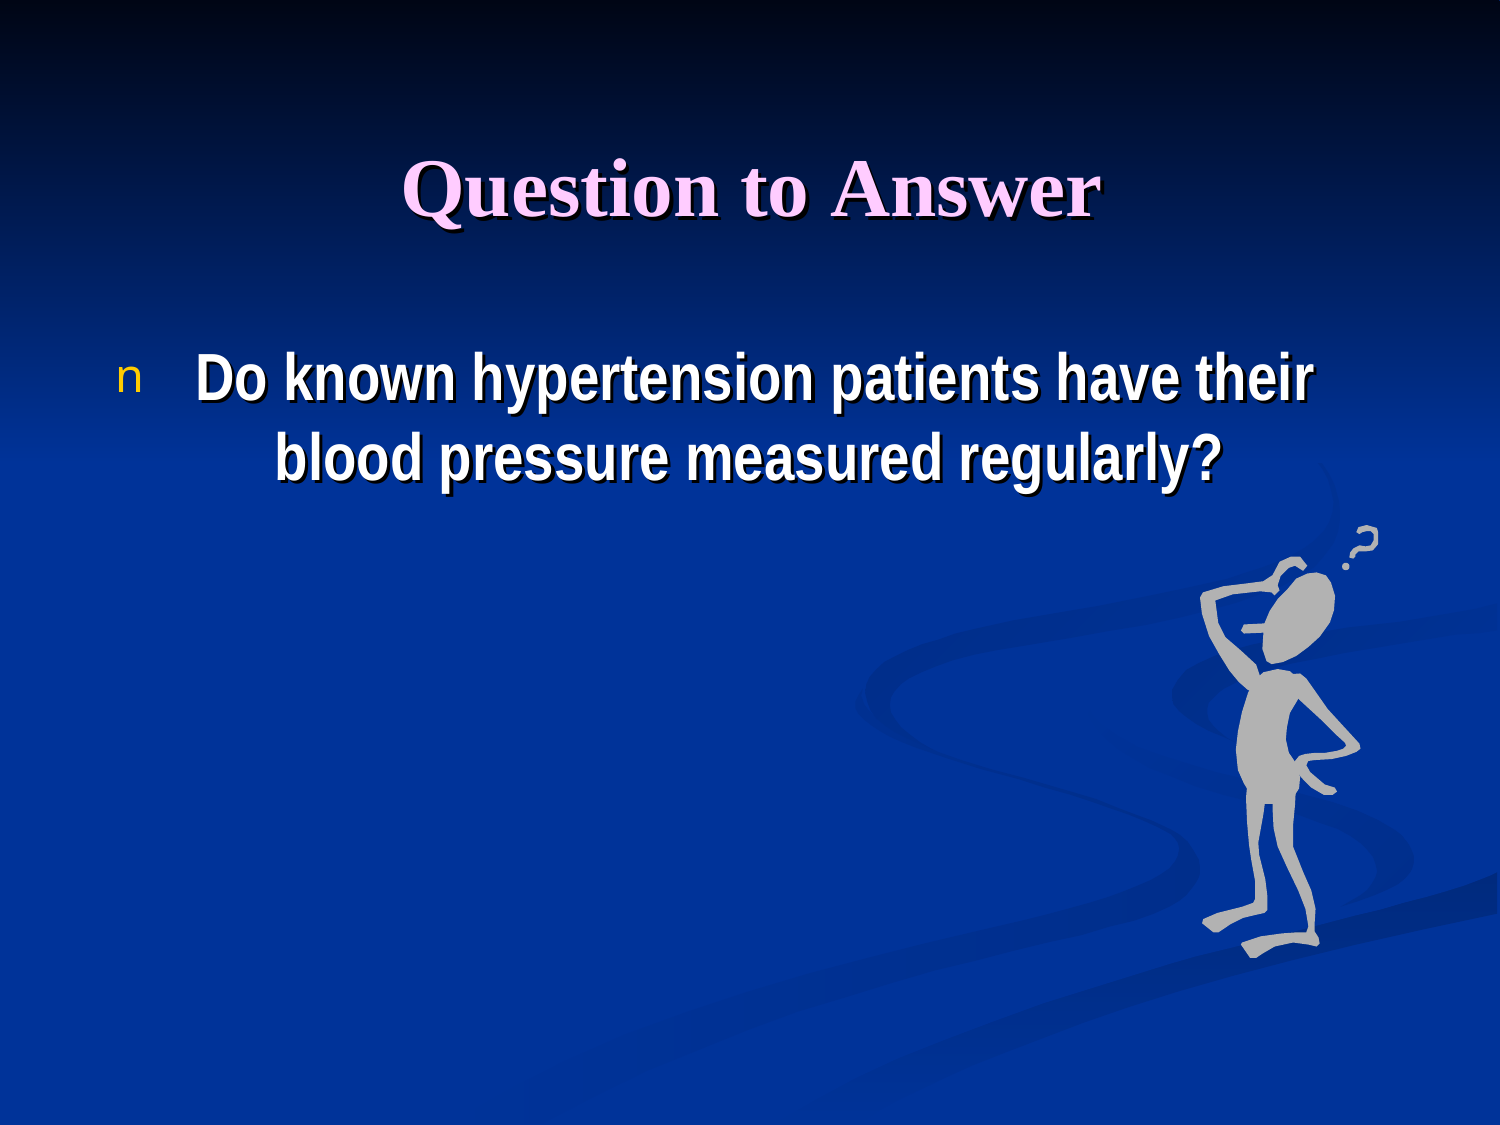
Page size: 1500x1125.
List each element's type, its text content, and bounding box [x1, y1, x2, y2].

picture [1200, 525, 1379, 958]
list Do known hypertension patients have their blood pressure measured regularly? [100, 326, 1426, 1005]
title Question to Answer [76, 113, 1427, 254]
